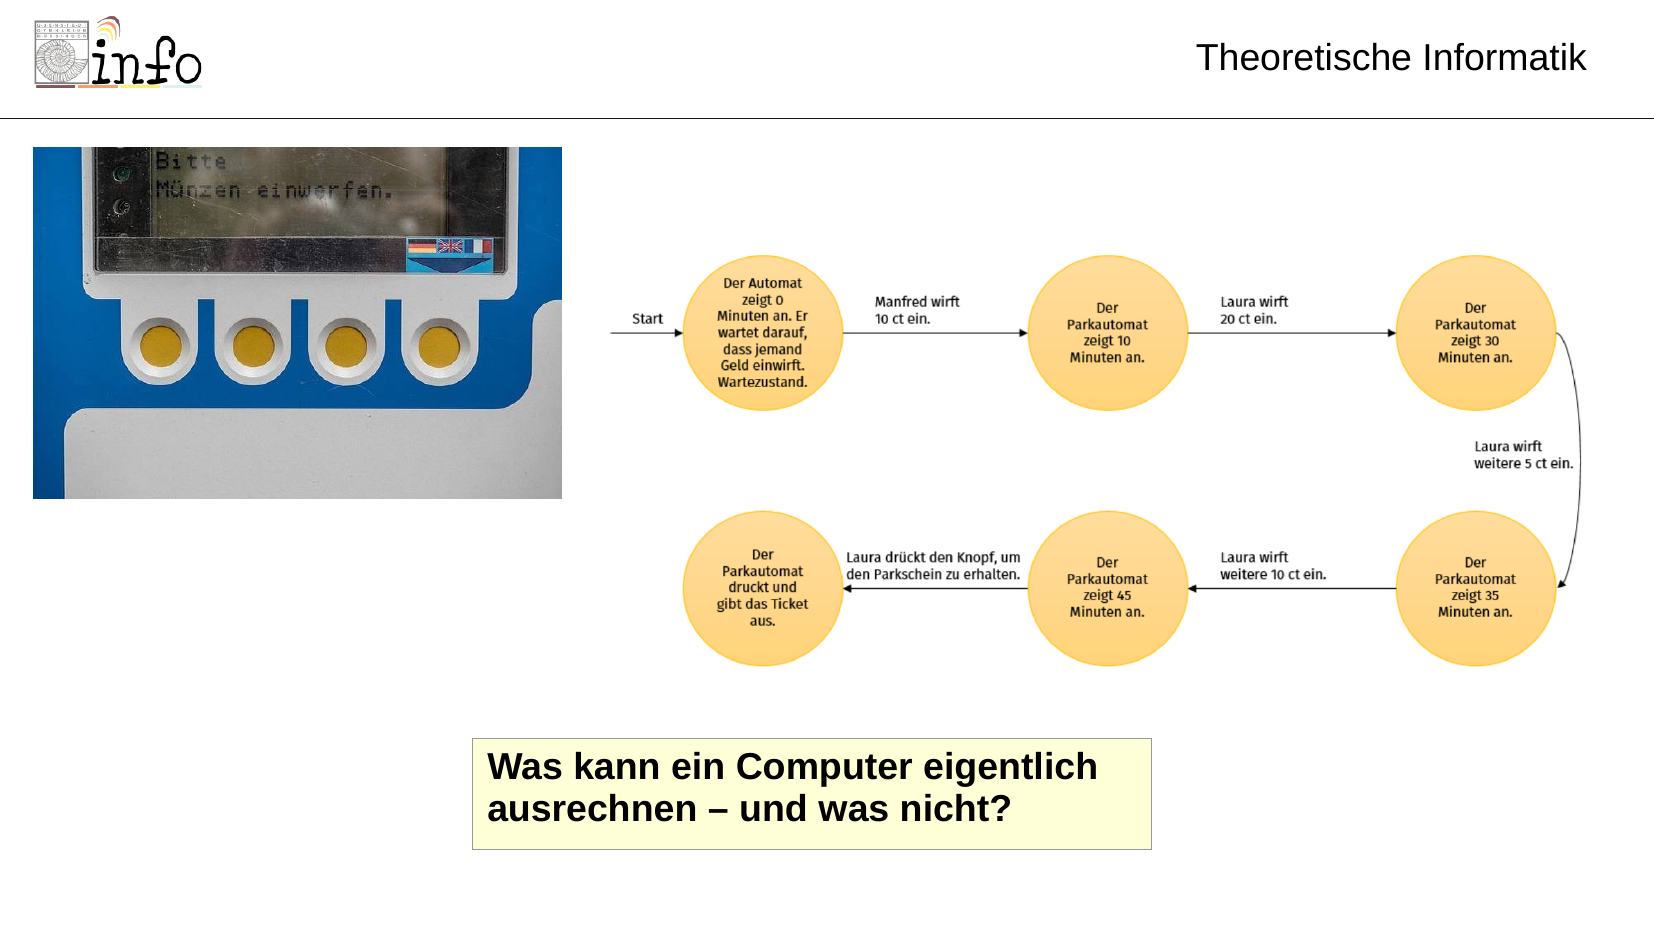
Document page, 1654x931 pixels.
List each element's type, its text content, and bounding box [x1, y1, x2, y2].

picture [29, 16, 202, 89]
text_box Was kann ein Computer eigentlich ausrechnen – und was nicht? [472, 738, 1152, 850]
picture [590, 236, 1625, 692]
text_box Theoretische Informatik [1181, 29, 1625, 89]
picture [33, 147, 562, 499]
